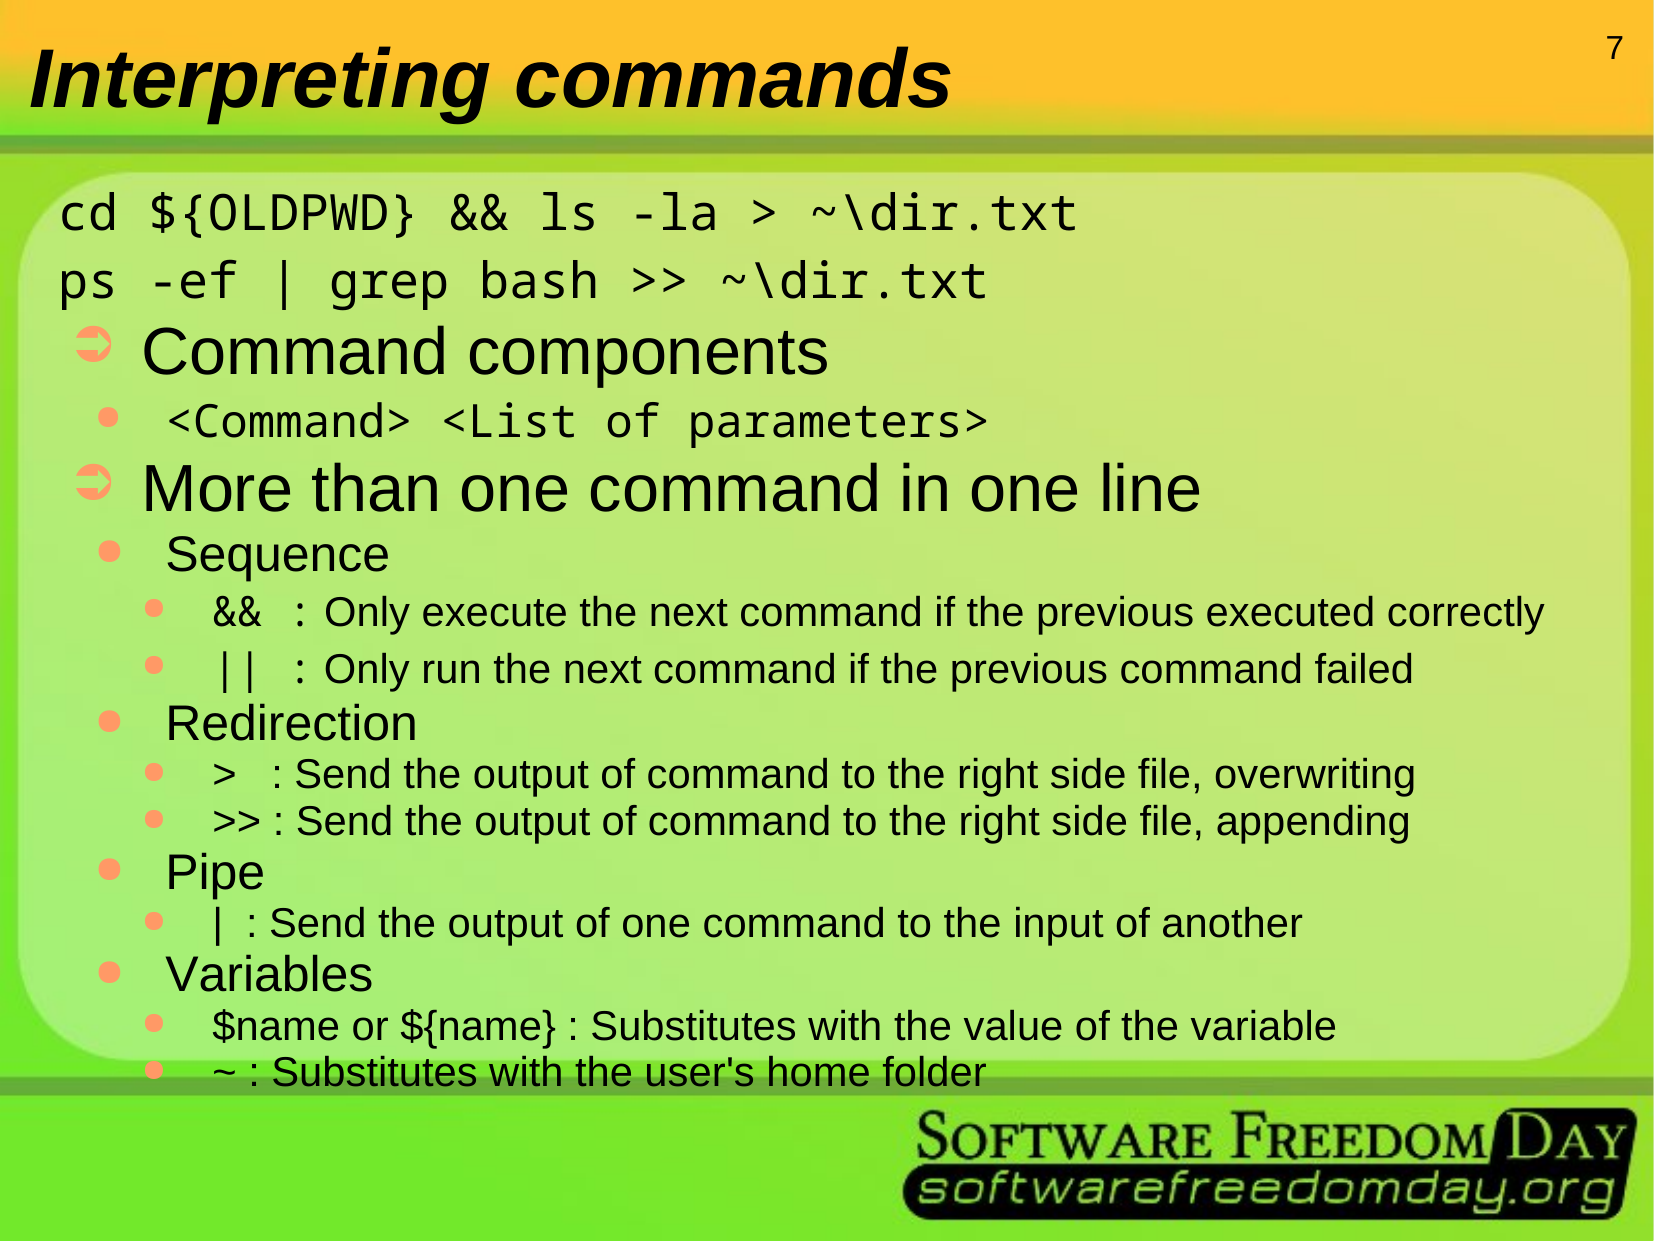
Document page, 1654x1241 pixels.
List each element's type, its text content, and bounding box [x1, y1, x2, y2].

title Interpreting commands [29, 0, 1442, 159]
picture [0, 0, 1654, 1241]
list cd ${OLDPWD} && ls -la > ~\dir.txt ps -ef | grep bash >> ~\dir.txt Command components <Command> <List of parameters> More than one command in one line Sequence && : Only execute the next command if the previous executed correctly || : Only run the next command if the previous command failed Redirection > : Send the output of command to the right side file, overwriting >> : Send the output of command to the right side file, appending Pipe | : Send the output of one command to the input of another Variables $name or ${name} : Substitutes with the value of the variable ~ : Substitutes with the user's home folder [59, 177, 1595, 1052]
